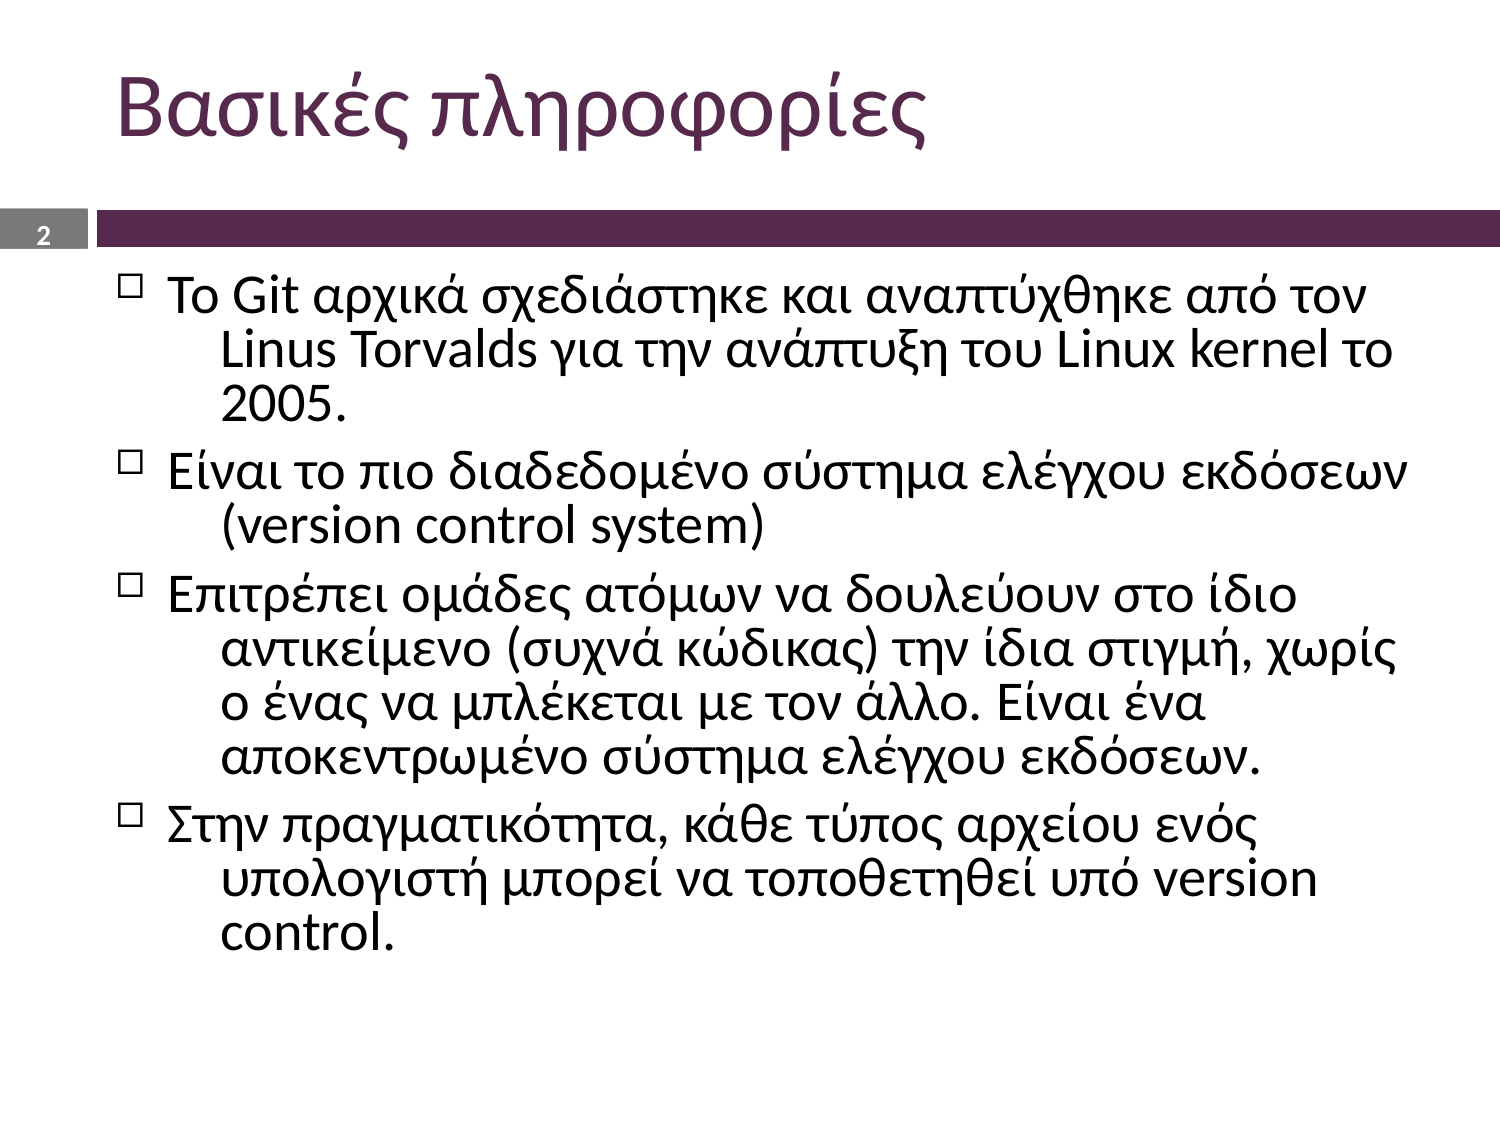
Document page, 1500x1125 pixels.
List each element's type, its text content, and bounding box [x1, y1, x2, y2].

title Βασικές πληροφορίες [100, 19, 1438, 182]
text_box [0, 208, 88, 249]
list Το Git αρχικά σχεδιάστηκε και αναπτύχθηκε από τον Linus Torvalds για την ανάπτυξη του Linux kernel το 2005. Είναι το πιο διαδεδομένο σύστημα ελέγχου εκδόσεων (version control system) Επιτρέπει ομάδες ατόμων να δουλεύουν στο ίδιο αντικείμενο (συχνά κώδικας) την ίδια στιγμή, χωρίς ο ένας να μπλέκεται με τον άλλο. Είναι ένα αποκεντρωμένο σύστημα ελέγχου εκδόσεων. Στην πραγματικότητα, κάθε τύπος αρχείου ενός υπολογιστή μπορεί να τοποθετηθεί υπό version control. [100, 262, 1438, 1000]
